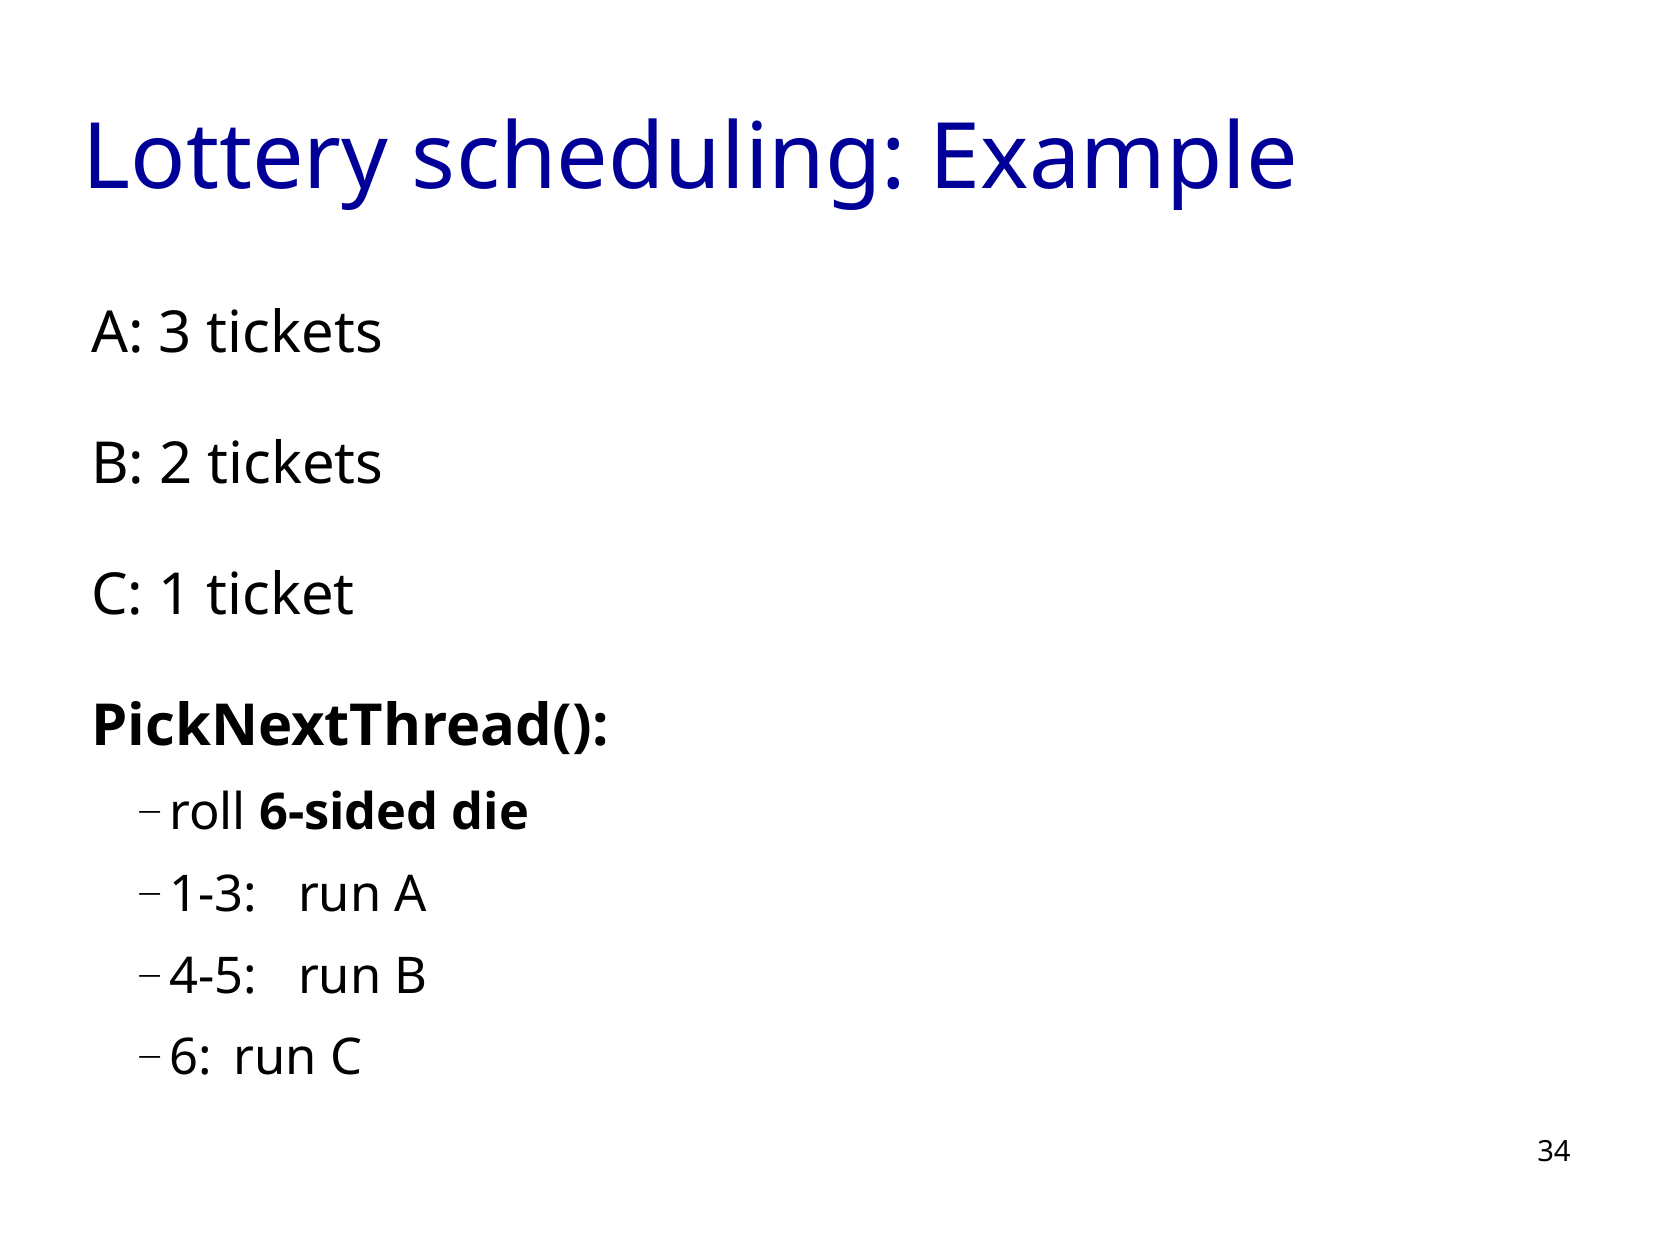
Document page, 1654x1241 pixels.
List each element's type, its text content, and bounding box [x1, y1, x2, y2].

title Lottery scheduling: Example [82, 49, 1571, 257]
list A: 3 tickets B: 2 tickets C: 1 ticket PickNextThread(): roll 6-sided die 1-3: run A 4-5: run B 6: run C [60, 290, 1571, 1096]
